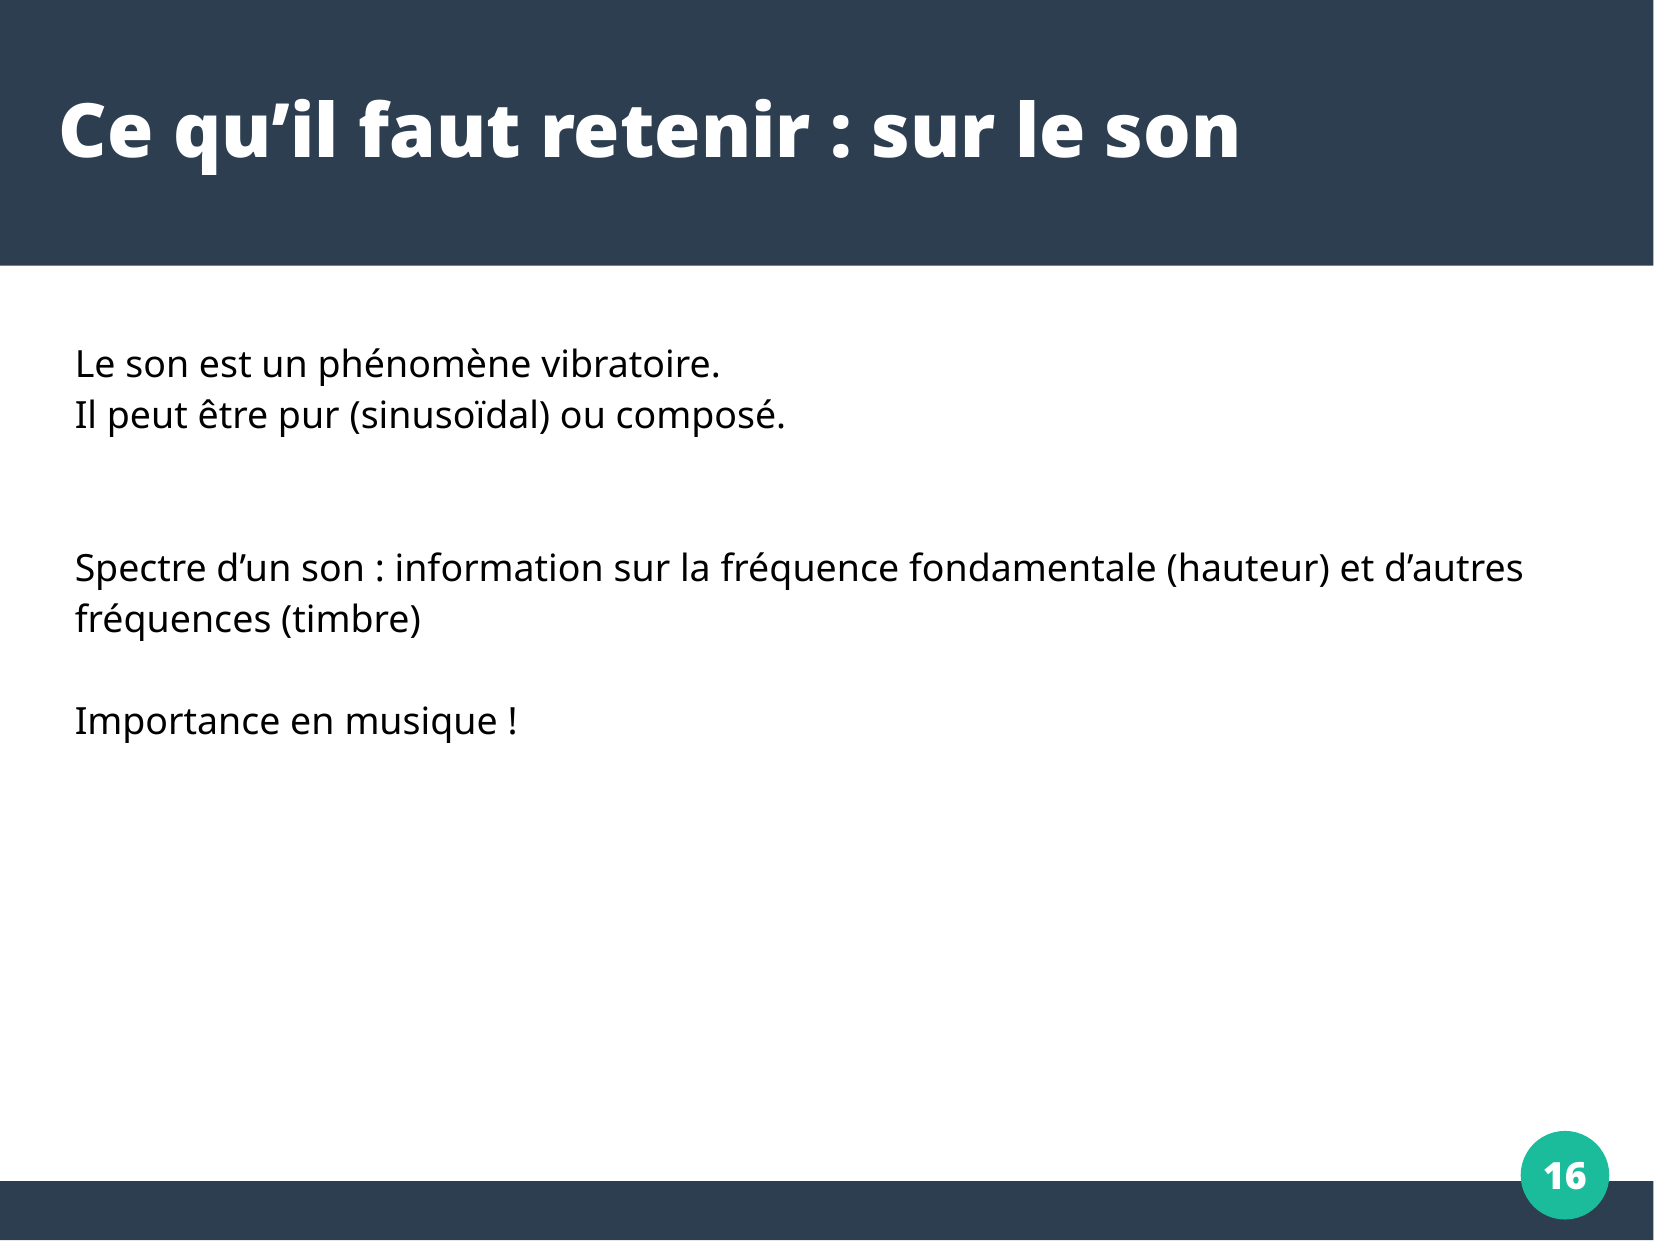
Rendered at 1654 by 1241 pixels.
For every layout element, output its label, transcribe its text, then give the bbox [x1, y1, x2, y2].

text_box Le son est un phénomène vibratoire. Il peut être pur (sinusoïdal) ou composé. Spectre d’un son : information sur la fréquence fondamentale (hauteur) et d’autres fréquences (timbre) Importance en musique ! [60, 330, 1561, 737]
title Ce qu’il faut retenir : sur le son [59, 49, 1595, 207]
